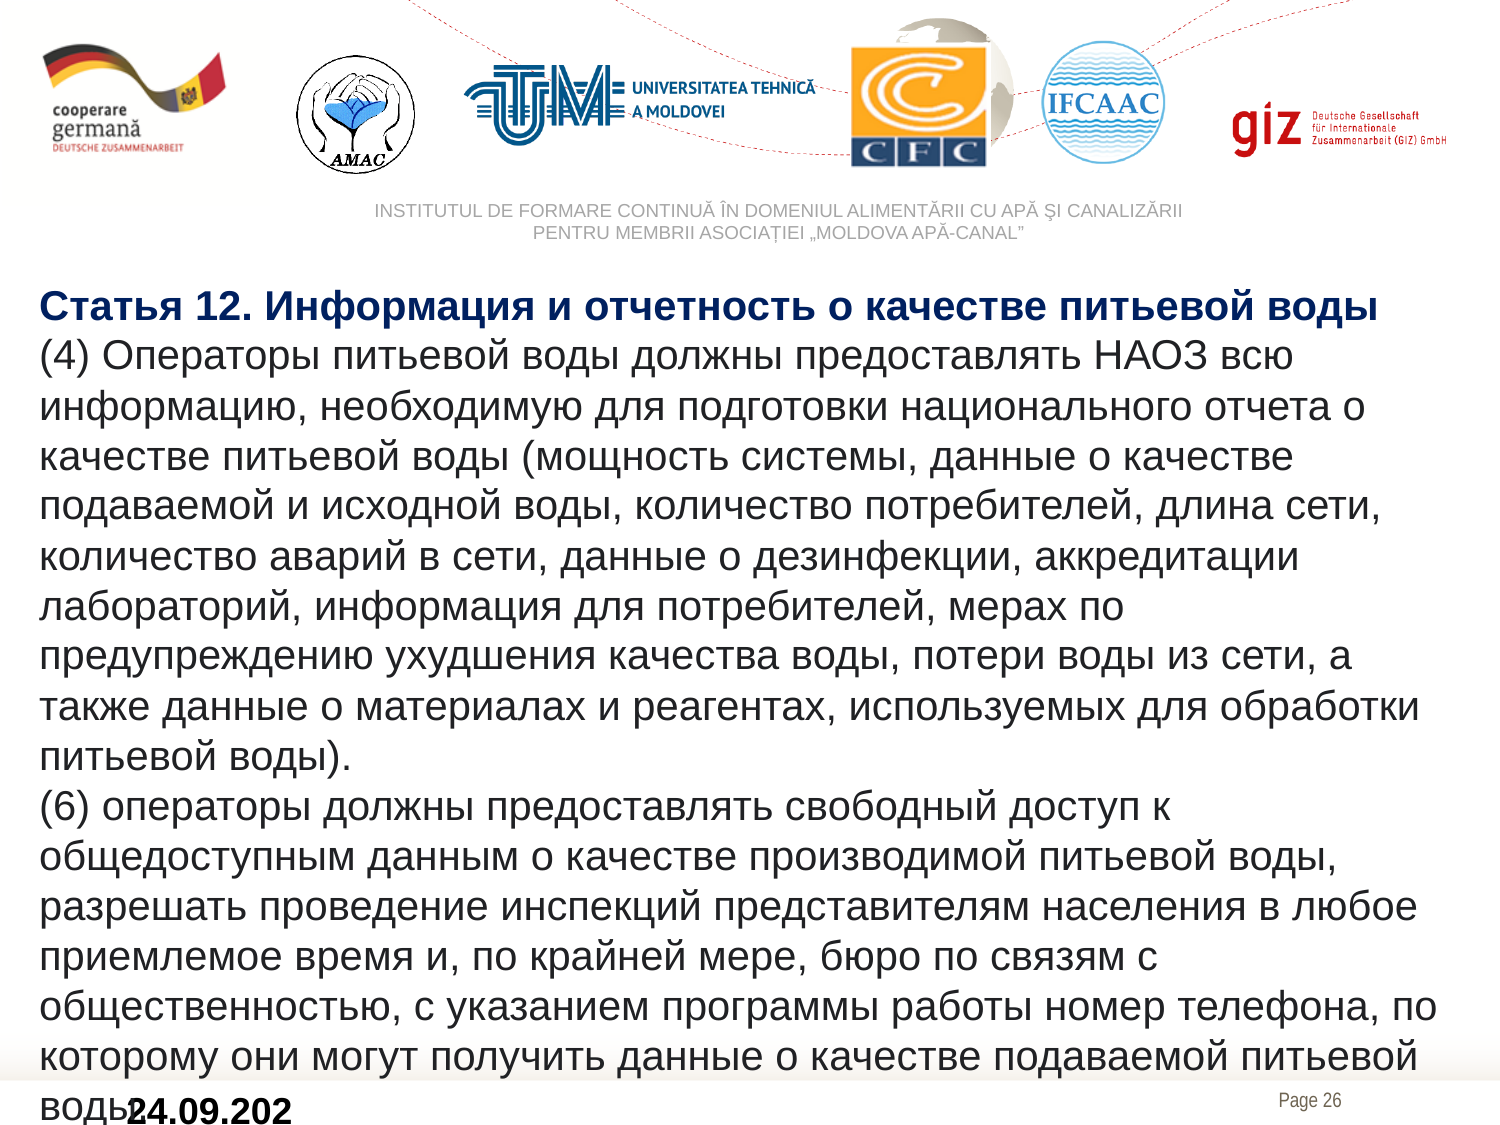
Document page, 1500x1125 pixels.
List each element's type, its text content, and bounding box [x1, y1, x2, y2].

text_box INSTITUTUL DE FORMARE CONTINUĂ ÎN DOMENIUL ALIMENTĂRII CU APĂ ŞI CANALIZĂRII PENTRU MEMBRII ASOCIAȚIEI „MOLDOVA APĂ-CANAL” [190, 170, 1366, 251]
slide_number 15.07.2021 [111, 1079, 324, 1120]
picture [128, 1050, 140, 1068]
title Статья 12. Информация и отчетность о качестве питьевой воды (4) Операторы питьевой воды должны предоставлять НАОЗ всю информацию, необходимую для подготовки национального отчета о качестве питьевой воды (мощность системы, данные о качестве подаваемой и исходной воды, количество потребителей, длина сети, количество аварий в сети, данные о дезинфекции, аккредитации лабораторий, информация для потребителей, мерах по предупреждению ухудшения качества воды, потери воды из сети, а также данные о материалах и реагентах, используемых для обработки питьевой воды). (6) операторы должны предоставлять свободный доступ к общедоступным данным о качестве производимой питьевой воды, разрешать проведение инспекций представителям населения в любое приемлемое время и, по крайней мере, бюро по связям с общественностью, с указанием программы работы номер телефона, по которому они могут получить данные о качестве подаваемой питьевой воды. [24, 270, 1475, 1028]
picture [0, 959, 1500, 1081]
picture [0, 0, 1500, 206]
